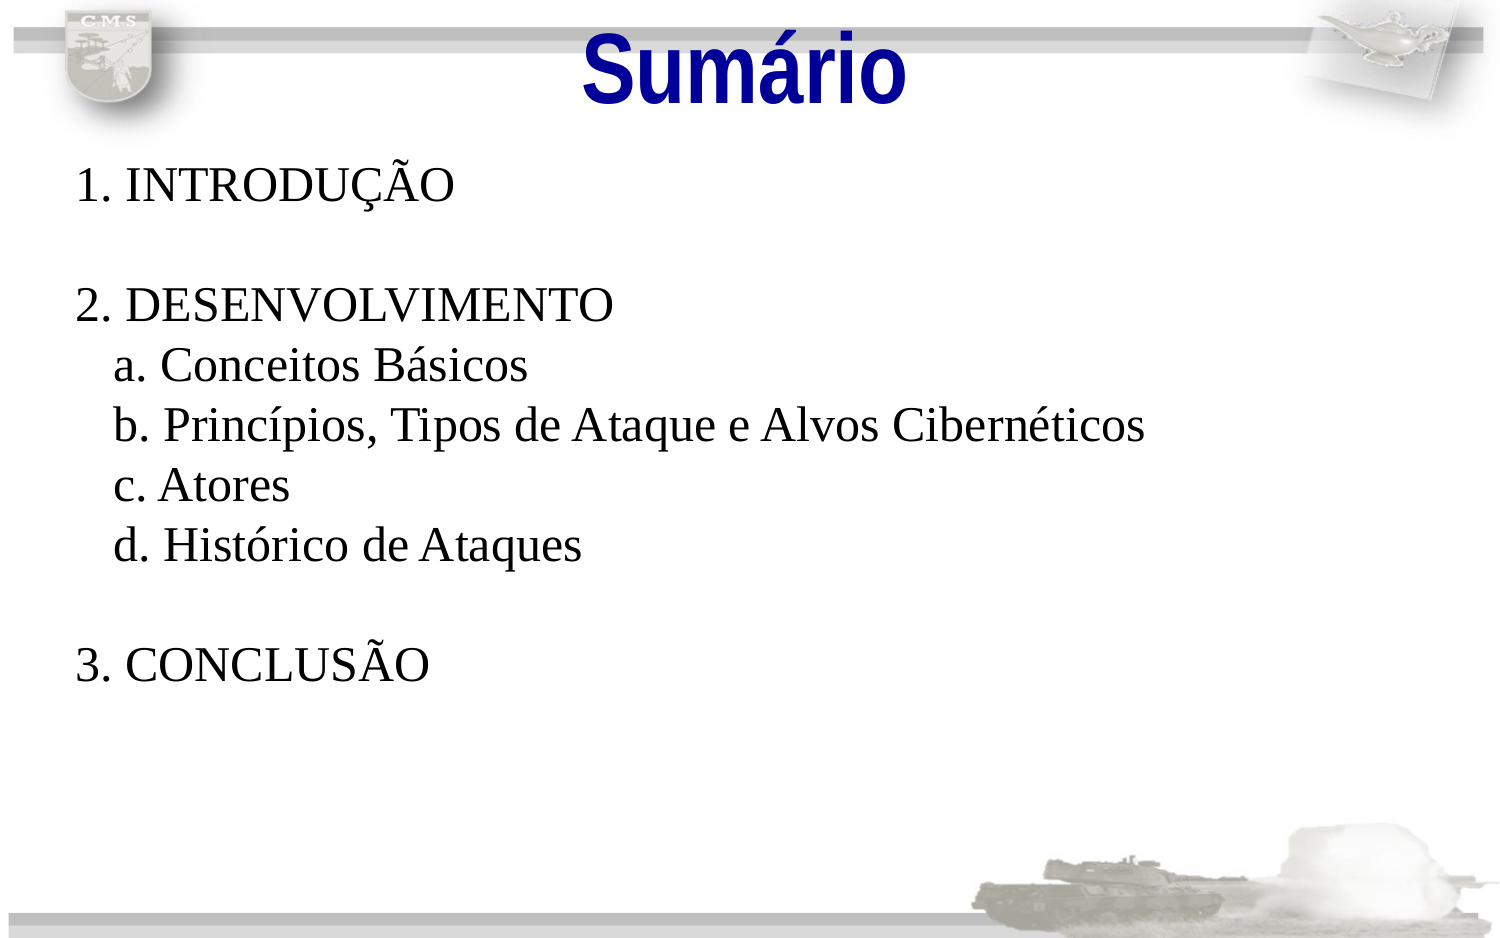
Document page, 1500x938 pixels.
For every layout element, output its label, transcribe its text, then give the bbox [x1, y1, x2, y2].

text_box 1. INTRODUÇÃO 2. DESENVOLVIMENTO a. Conceitos Básicos b. Princípios, Tipos de Ataque e Alvos Cibernéticos c. Atores d. Histórico de Ataques 3. CONCLUSÃO [60, 143, 1396, 784]
text_box Sumário [0, 0, 1495, 131]
picture [0, 0, 1500, 938]
